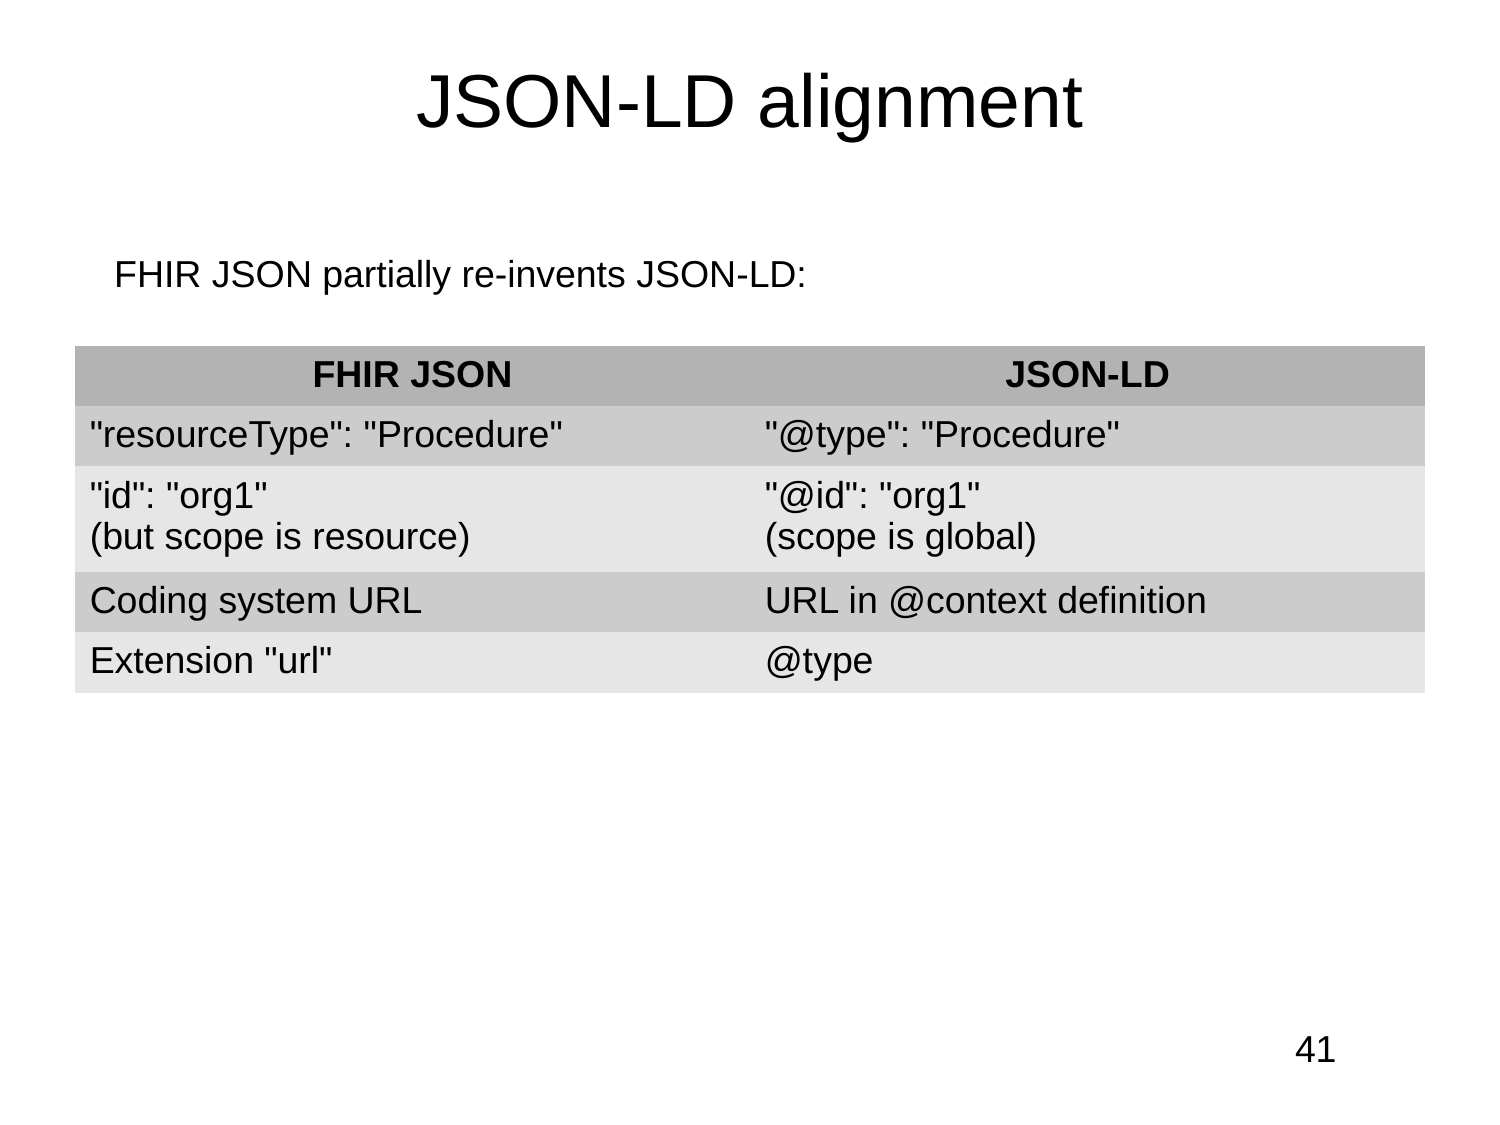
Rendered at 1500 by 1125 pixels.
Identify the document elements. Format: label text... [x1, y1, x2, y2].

title JSON-LD alignment [75, 3, 1425, 192]
table_cell "id": "org1" (but scope is resource) [75, 466, 750, 572]
table_cell "@id": "org1" (scope is global) [750, 466, 1425, 572]
table_header FHIR JSON [75, 346, 750, 406]
text_box FHIR JSON partially re-invents JSON-LD: [99, 242, 823, 303]
table_cell "resourceType": "Procedure" [75, 406, 750, 466]
table_header JSON-LD [750, 346, 1425, 406]
table_cell @type [750, 632, 1425, 693]
table_cell Coding system URL [75, 572, 750, 632]
table_cell URL in @context definition [750, 572, 1425, 632]
table_cell Extension "url" [75, 632, 750, 693]
table_cell "@type": "Procedure" [750, 406, 1425, 466]
